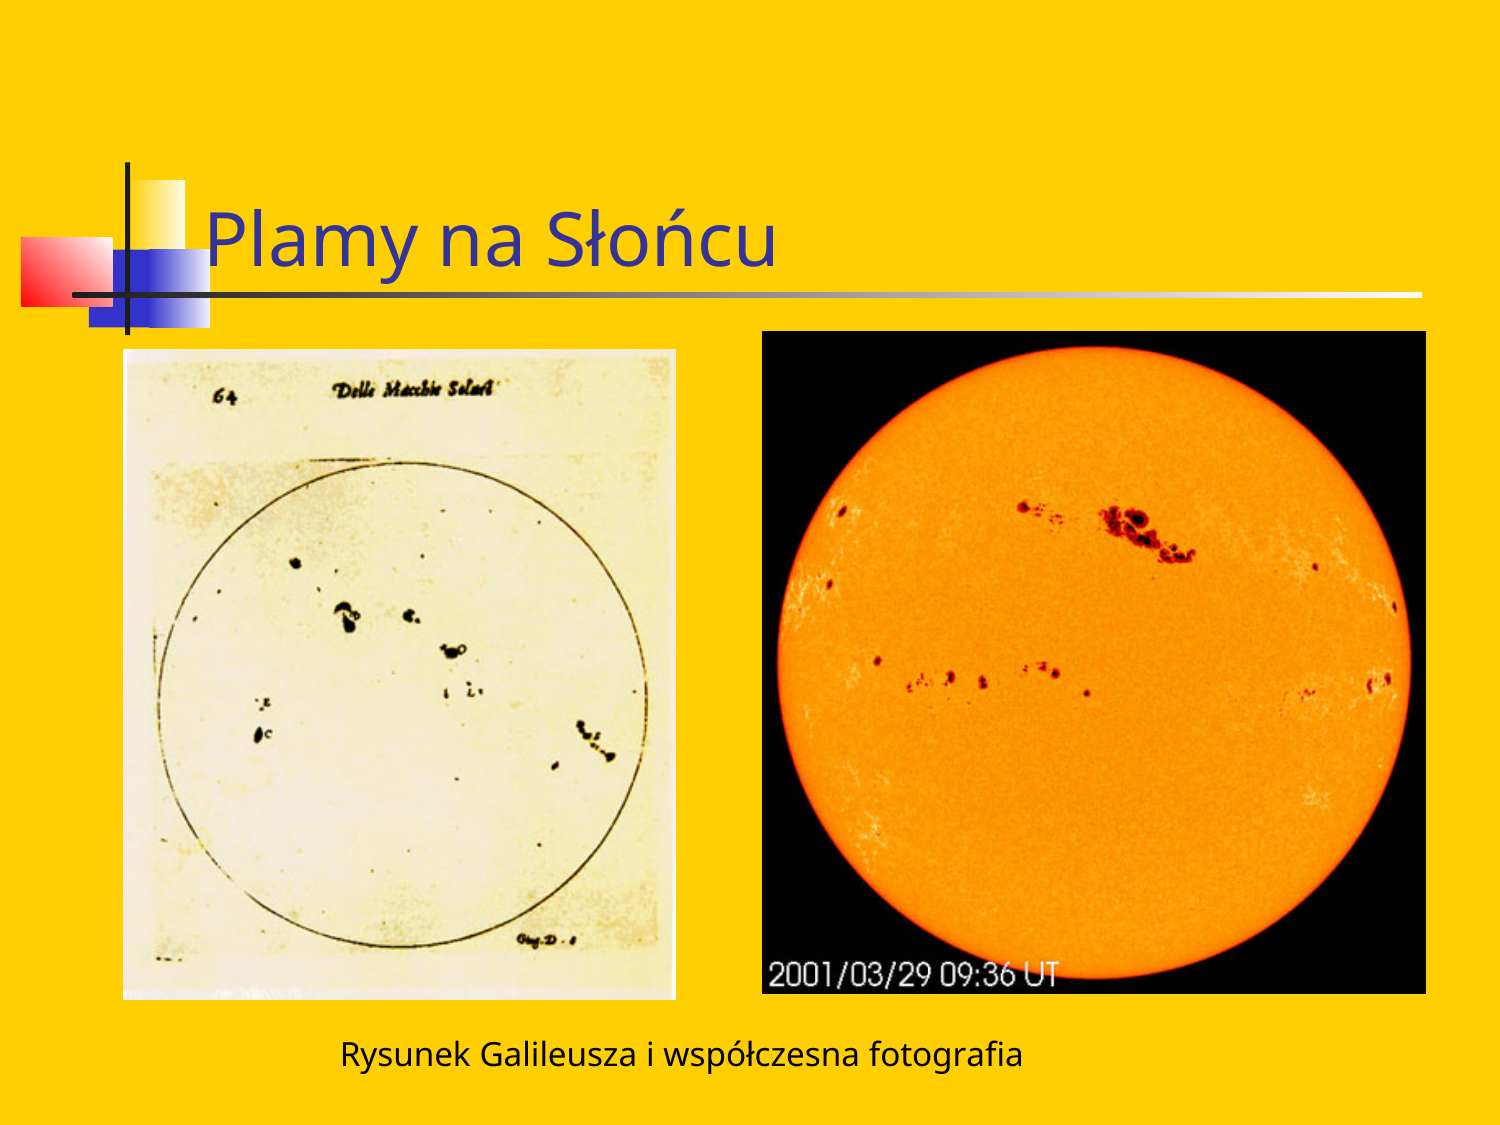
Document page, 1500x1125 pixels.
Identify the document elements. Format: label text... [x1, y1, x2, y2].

picture [762, 331, 1426, 994]
text_box Rysunek Galileusza i współczesna fotografia [324, 1024, 1251, 1081]
picture [123, 349, 676, 1000]
title Plamy na Słońcu [188, 101, 1468, 289]
